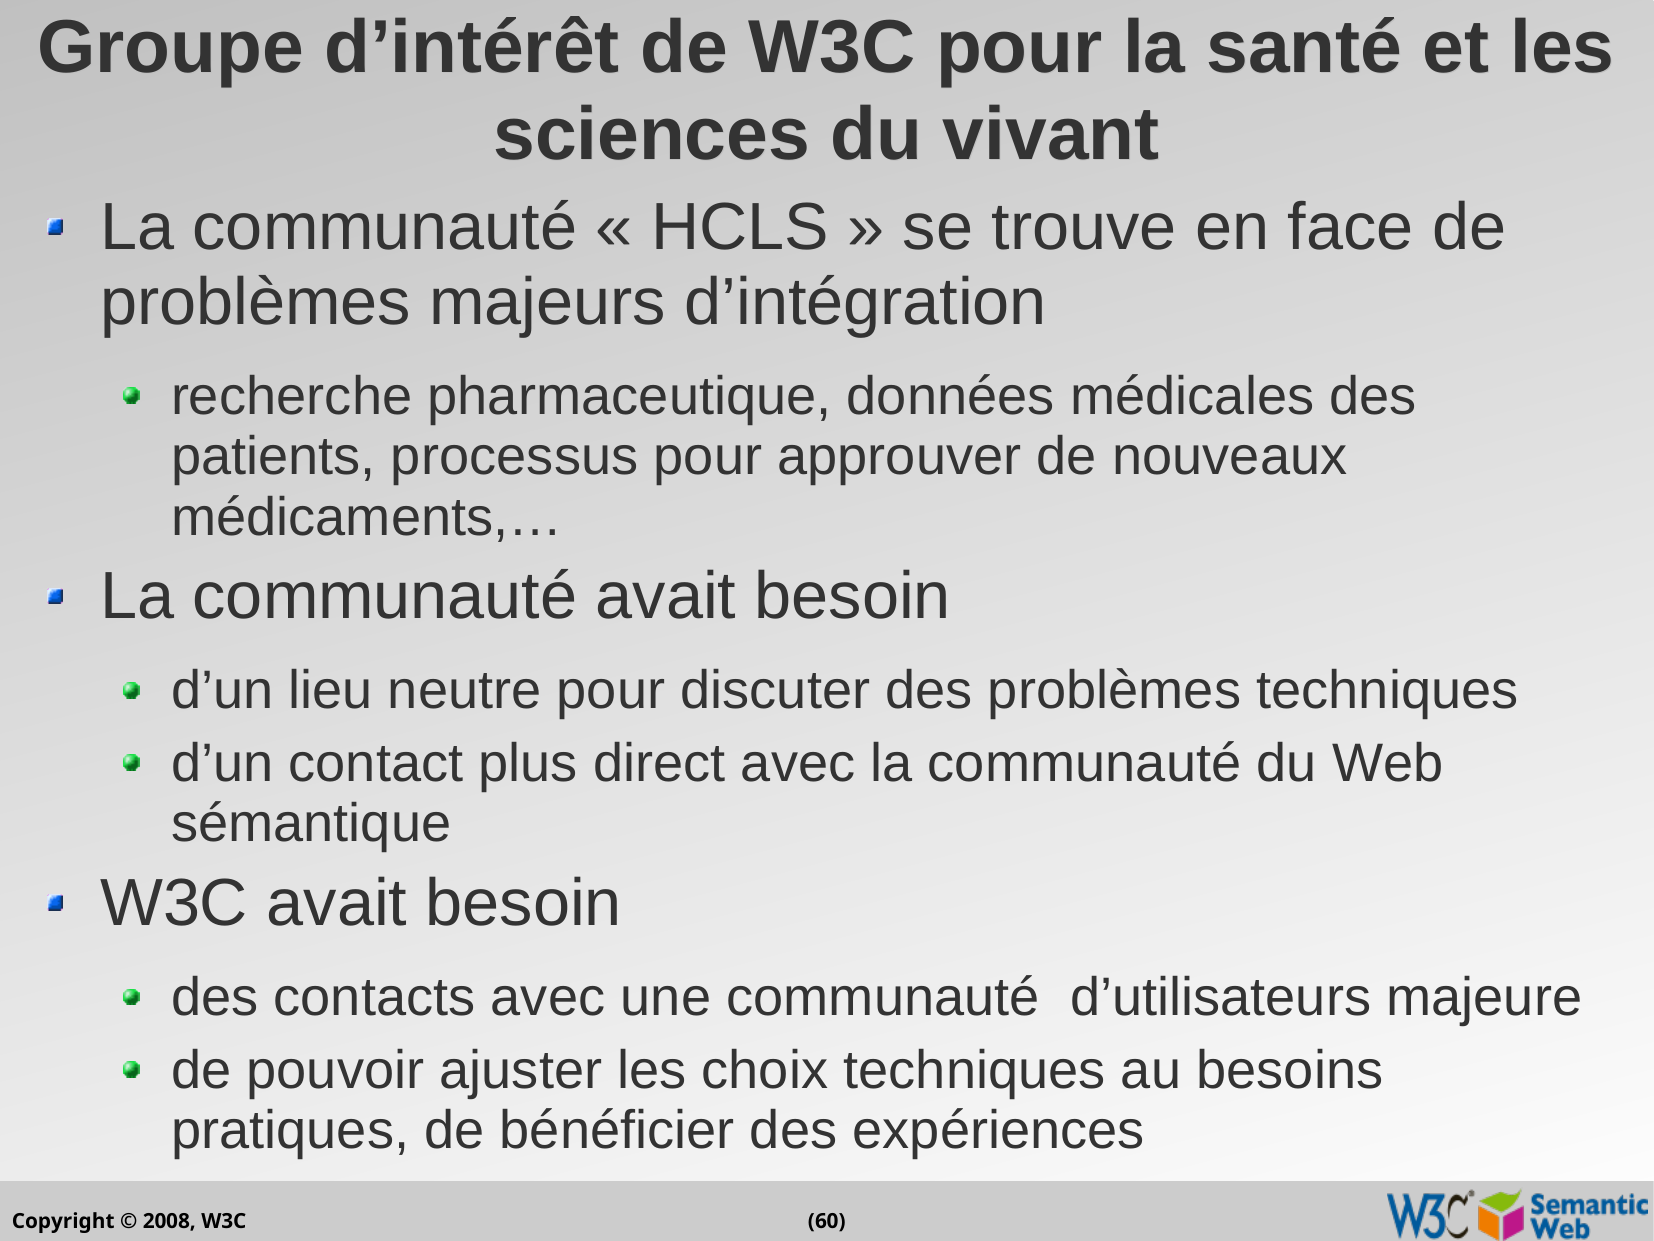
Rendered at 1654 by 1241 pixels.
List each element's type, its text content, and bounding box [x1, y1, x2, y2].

list La communauté « HCLS » se trouve en face de problèmes majeurs d’intégration recherche pharmaceutique, données médicales des patients, processus pour approuver de nouveaux médicaments,… La communauté avait besoin d’un lieu neutre pour discuter des problèmes techniques d’un contact plus direct avec la communauté du Web sémantique W3C avait besoin des contacts avec une communauté d’utilisateurs majeure de pouvoir ajuster les choix techniques au besoins pratiques, de bénéficier des expériences [29, 188, 1624, 1175]
picture [1387, 1187, 1648, 1241]
title Groupe d’intérêt de W3C pour la santé et les sciences du vivant [0, 2, 1654, 175]
